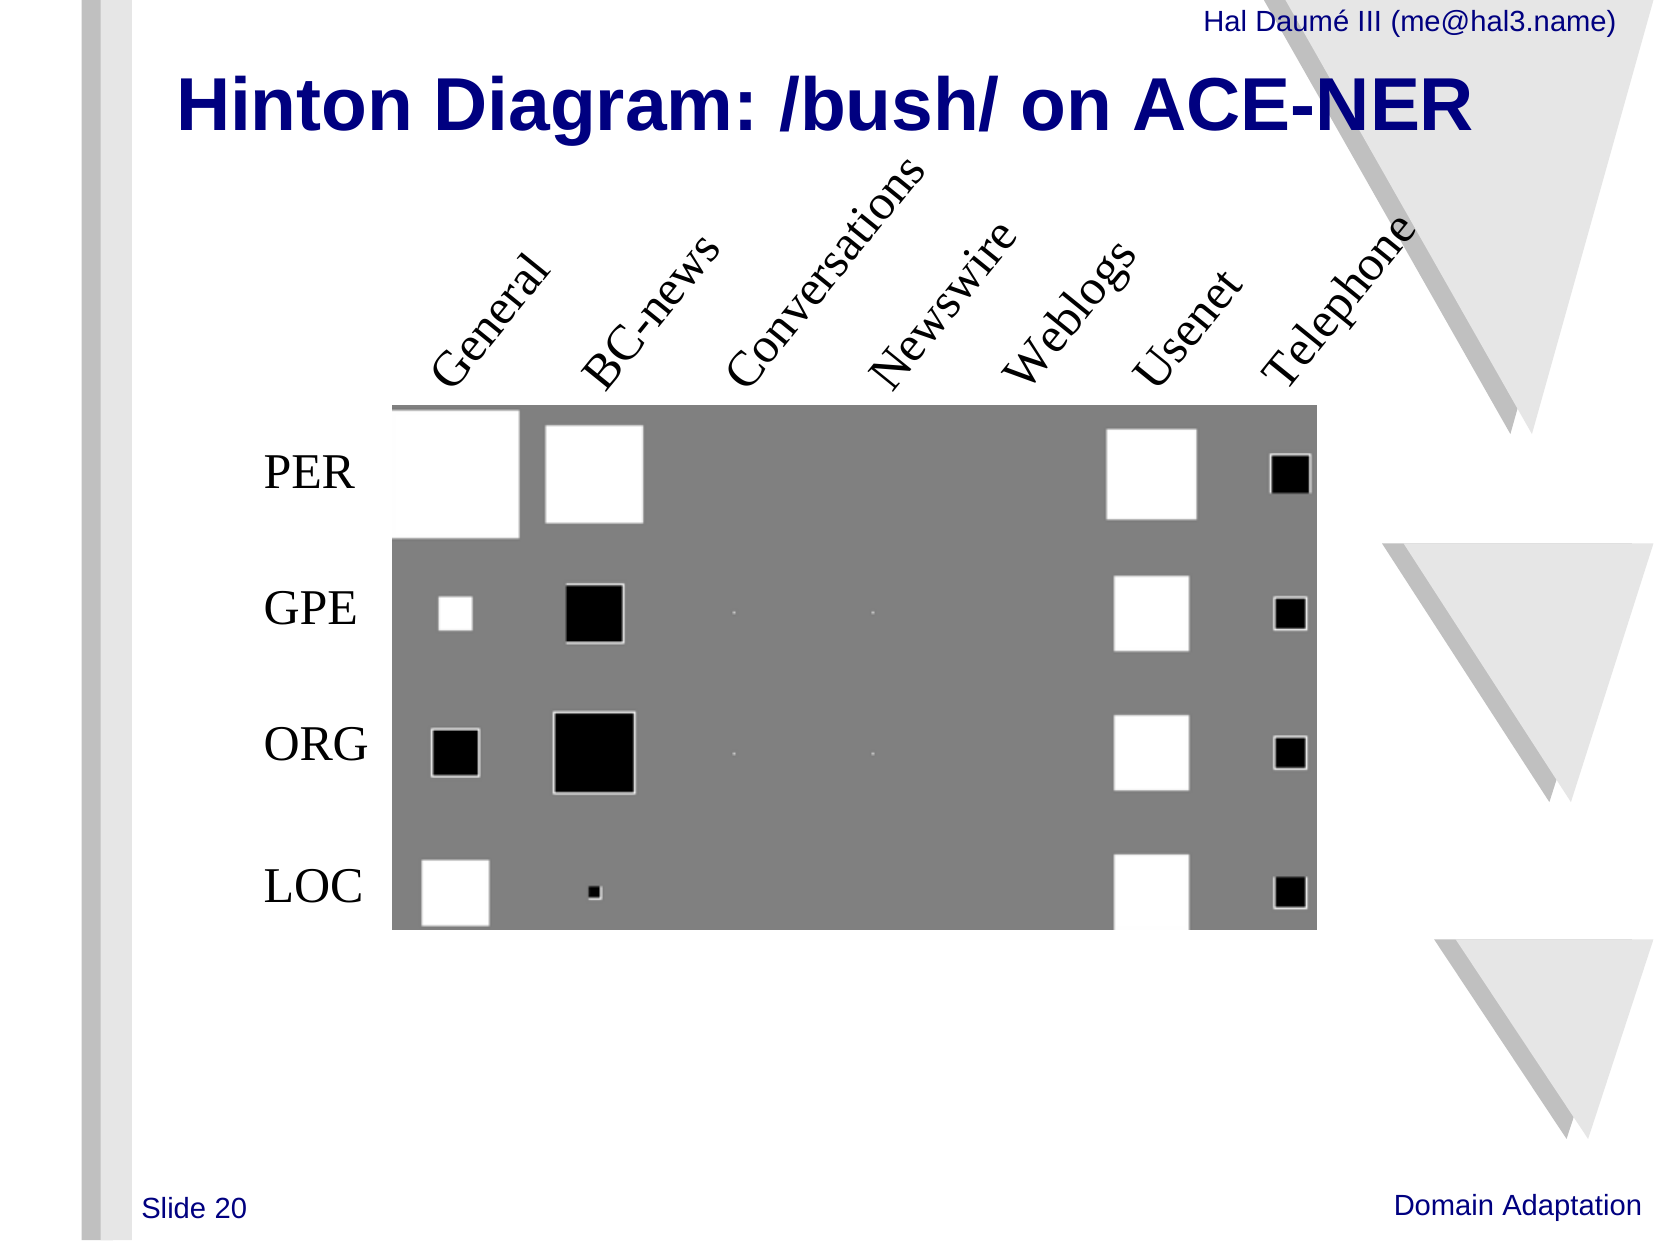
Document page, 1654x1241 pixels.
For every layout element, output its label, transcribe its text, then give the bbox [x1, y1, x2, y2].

text_box LOC [263, 857, 363, 913]
text_box Newswire [857, 210, 1026, 401]
picture [392, 405, 1317, 930]
text_box Weblogs [991, 229, 1145, 401]
text_box Usenet [1121, 259, 1251, 401]
text_box BC-news [571, 223, 730, 401]
title Hinton Diagram: /bush/ on ACE-NER [176, 44, 1509, 166]
text_box PER [263, 443, 354, 500]
text_box ORG [263, 715, 368, 772]
text_box GPE [263, 579, 357, 636]
text_box Conversations [712, 147, 932, 401]
text_box Telephone [1250, 204, 1425, 401]
text_box General [418, 244, 559, 401]
